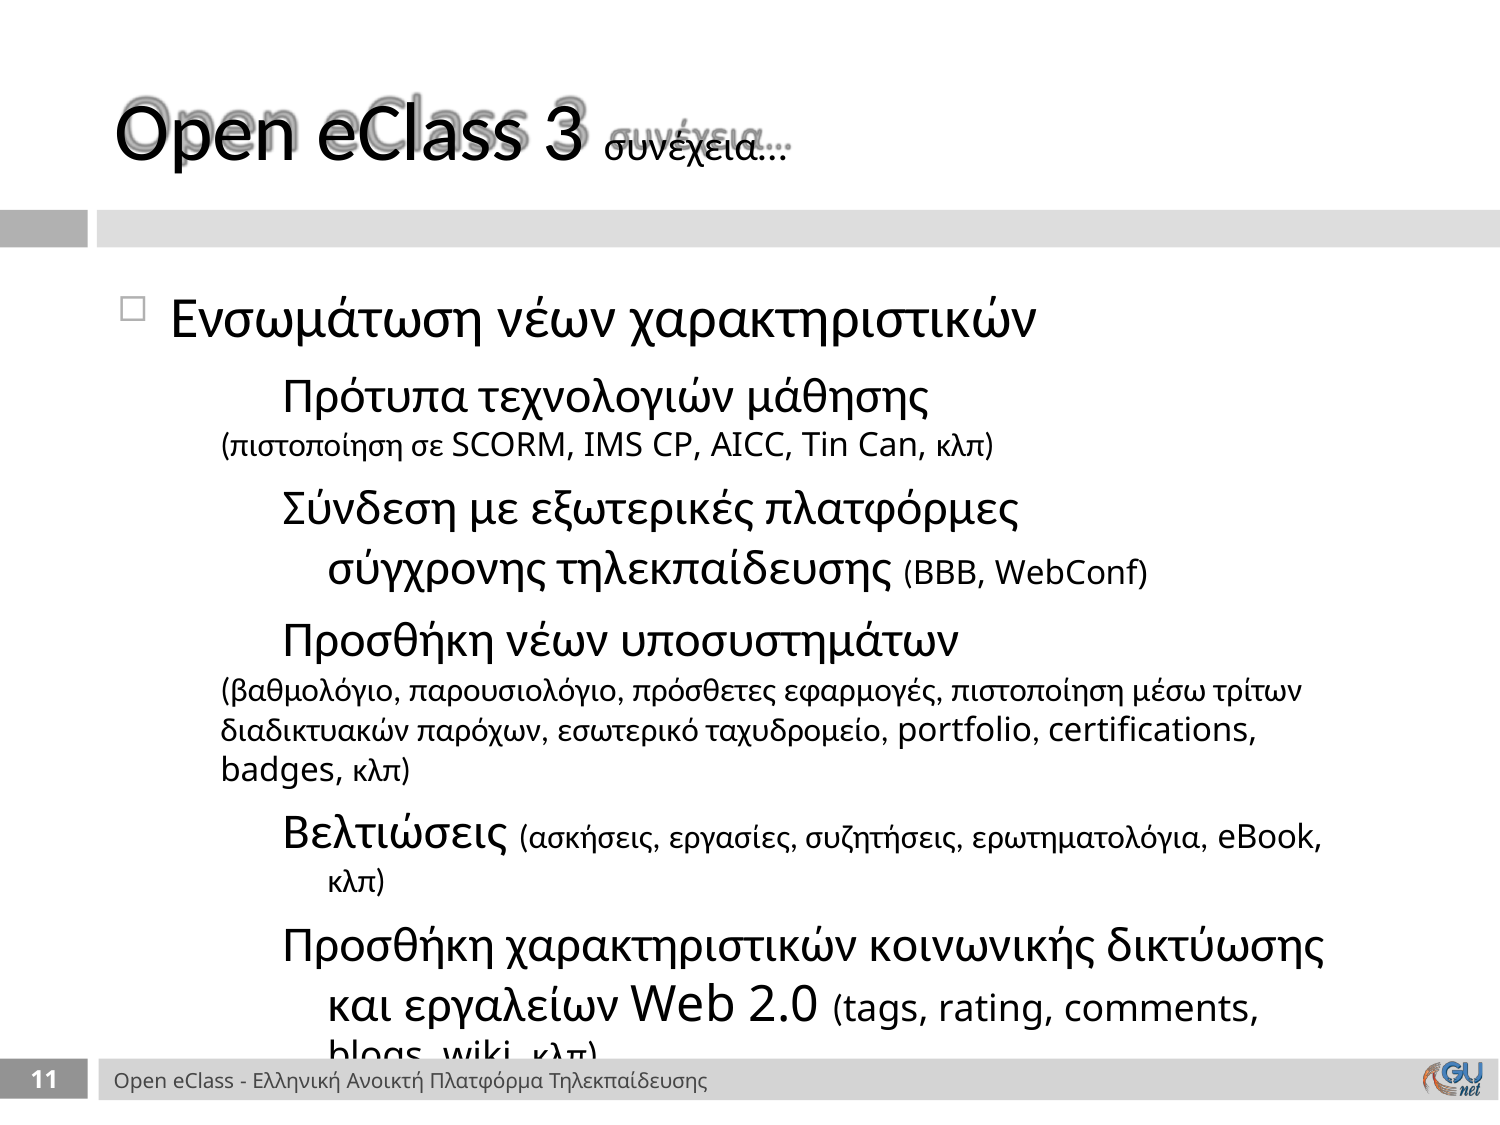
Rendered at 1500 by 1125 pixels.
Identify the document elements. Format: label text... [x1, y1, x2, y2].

text_box Open eClass - Ελληνική Ανοικτή Πλατφόρμα Τηλεκπαίδευσης [111, 1068, 753, 1094]
text_box [0, 1058, 88, 1099]
text_box [63, 42, 830, 177]
text_box [98, 1058, 1499, 1101]
text_box Ενσωμάτωση νέων χαρακτηριστικών Πρότυπα τεχνολογιών μάθησης (πιστοποίηση σε SCORM, IMS CP, AICC, Tin Can, κλπ) Σύνδεση με εξωτερικές πλατφόρμες σύγχρονης τηλεκπαίδευσης (BBB, WebConf) Προσθήκη νέων υποσυστημάτων (βαθμολόγιο, παρουσιολόγιο, πρόσθετες εφαρμογές, πιστοποίηση μέσω τρίτων διαδικτυακών παρόχων, εσωτερικό ταχυδρομείο, portfolio, certifications, badges, κλπ) Βελτιώσεις (ασκήσεις, εργασίες, συζητήσεις, ερωτηματολόγια, eBook, κλπ) Προσθήκη χαρακτηριστικών κοινωνικής δικτύωσης και εργαλείων Web 2.0 (tags, rating, comments, blogs, wiki, κλπ) [113, 278, 1387, 945]
text_box 11 [26, 1063, 62, 1093]
title Open eClass 3 συνέχεια… [89, 77, 1411, 165]
